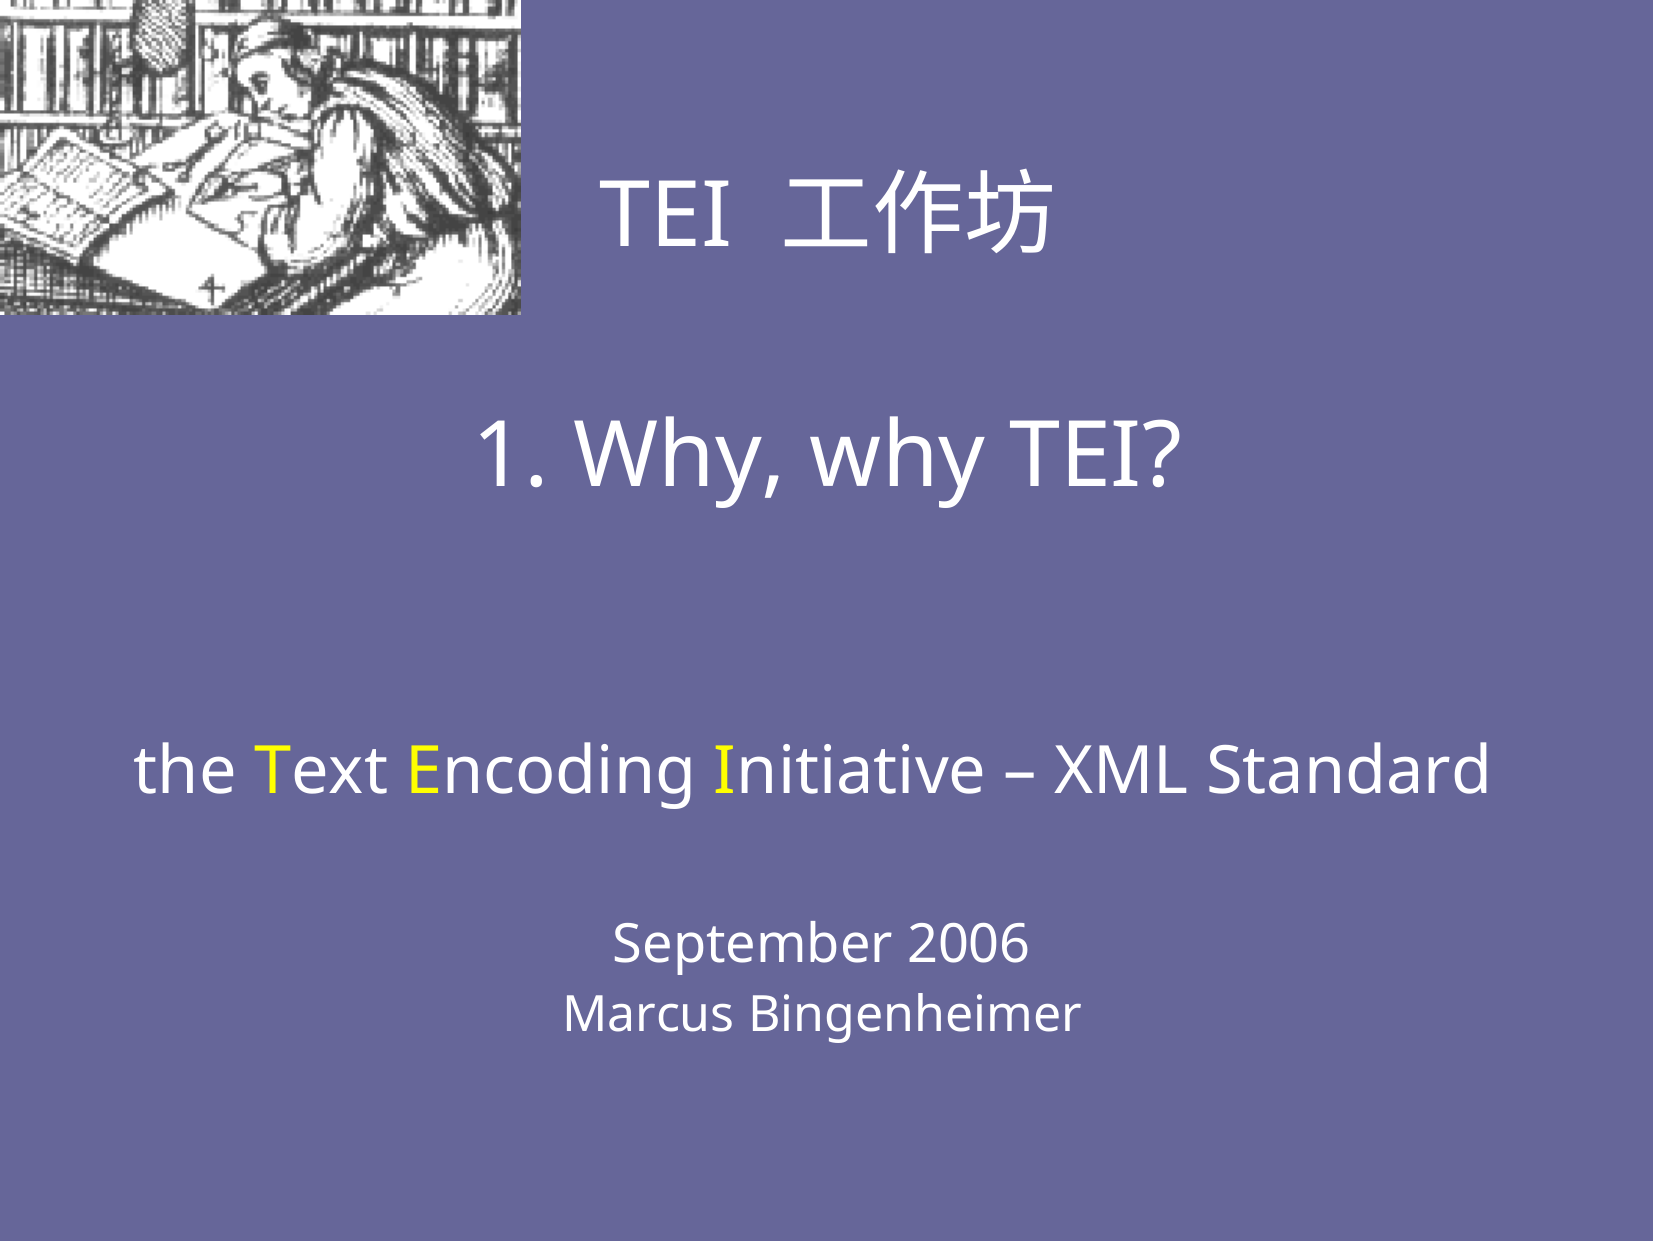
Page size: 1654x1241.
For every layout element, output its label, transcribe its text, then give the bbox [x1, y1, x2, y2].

subtitle the Text Encoding Initiative – XML Standard September 2006 Marcus Bingenheimer [116, 649, 1529, 1120]
title TEI 工作坊 [121, 110, 1534, 303]
picture [0, 0, 521, 315]
title 1. Why, why TEI? [121, 347, 1534, 556]
